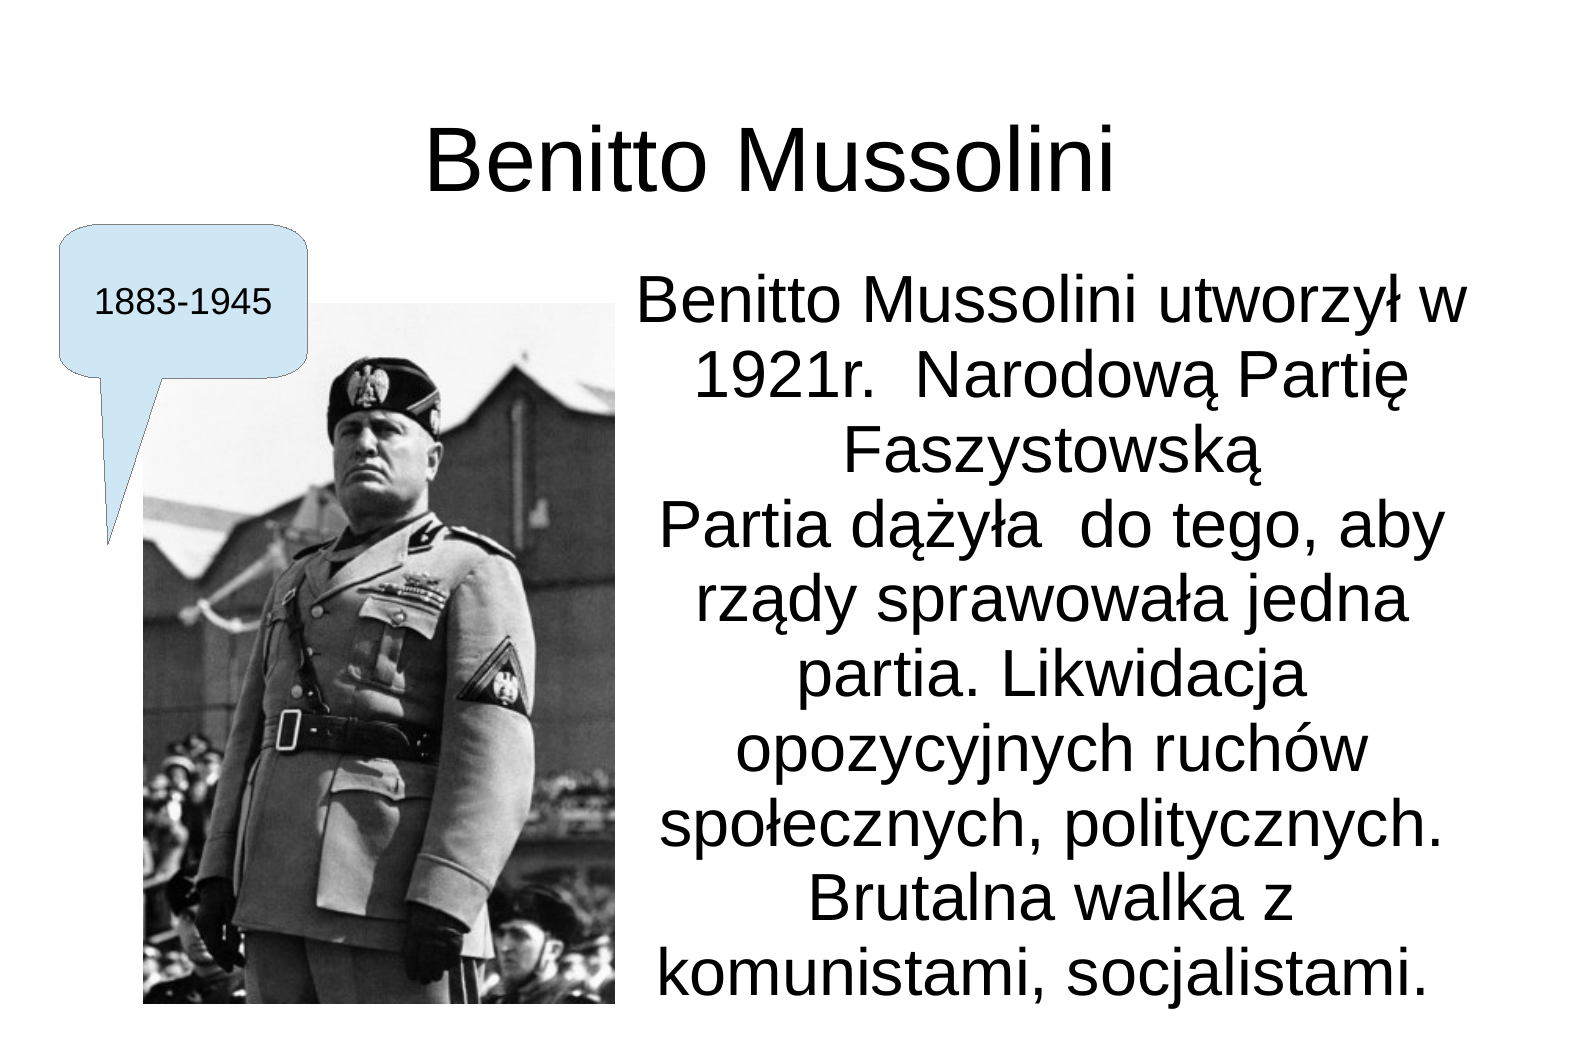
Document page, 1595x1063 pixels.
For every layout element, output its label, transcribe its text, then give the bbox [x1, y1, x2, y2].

picture [143, 303, 615, 1004]
title Benitto Mussolini [102, 70, 1465, 249]
text_box 1883-1945 [59, 224, 308, 545]
subtitle Benitto Mussolini utworzył w 1921r. Narodową Partię Faszystowską Partia dążyła do tego, aby rządy sprawowała jedna partia. Likwidacja opozycyjnych ruchów społecznych, politycznych. Brutalna walka z komunistami, socjalistami. [625, 262, 1479, 1010]
